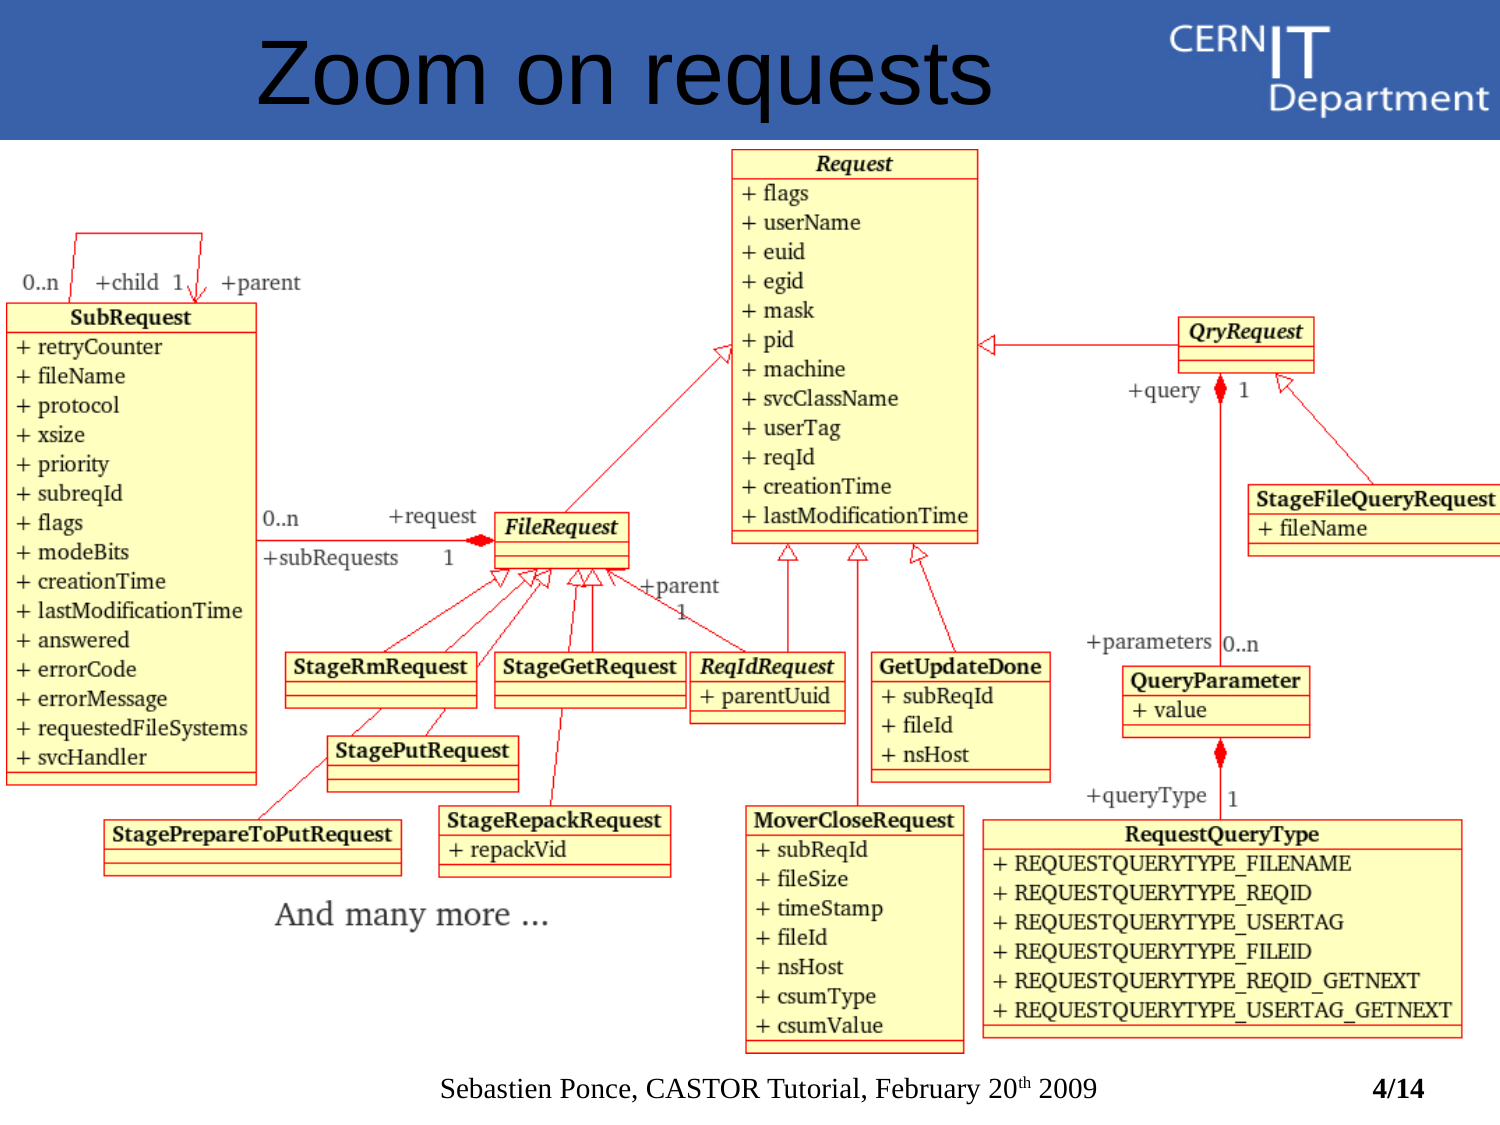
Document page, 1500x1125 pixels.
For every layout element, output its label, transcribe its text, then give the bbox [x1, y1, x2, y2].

title Zoom on requests [44, 14, 1208, 133]
picture [6, 149, 1500, 1054]
picture [0, 0, 1500, 140]
